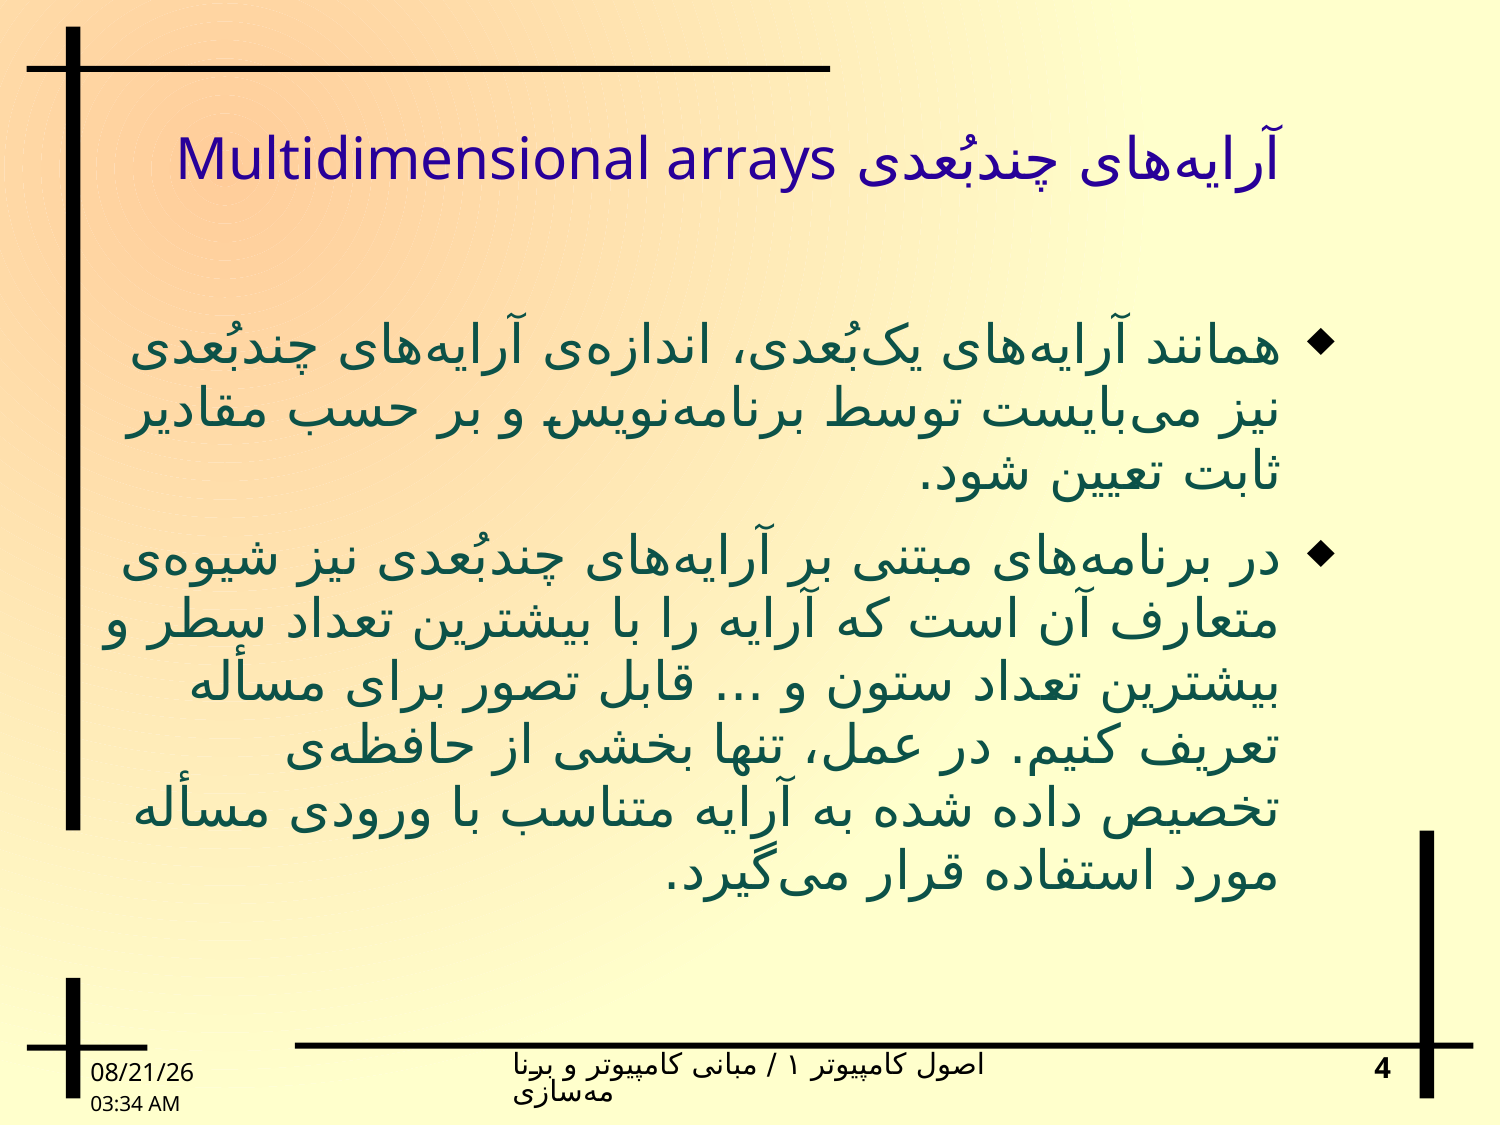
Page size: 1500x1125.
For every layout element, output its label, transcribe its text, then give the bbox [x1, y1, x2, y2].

list همانند آرایه‌های یک‌بُعدی، اندازه‌ی آرایه‌های چندبُعدی نیز می‌بایست توسط برنامه‌نویس و بر حسب مقادیر ثابت تعیین شود. در برنامه‌های مبتنی بر آرایه‌های چندبُعدی نیز شیوه‌ی متعارف آن است که آرایه را با بیشترین تعداد سطر و بیشترین تعداد ستون و ... قابل تصور برای مسأله تعریف کنیم. در عمل، تنها بخشی از حافظه‌ی تخصیص داده شده به آرایه متناسب با ورودی مسأله مورد استفاده قرار می‌گیرد. [94, 312, 1406, 929]
title آرایه‌های چندبُعدی Multidimensional arrays [113, 96, 1344, 217]
